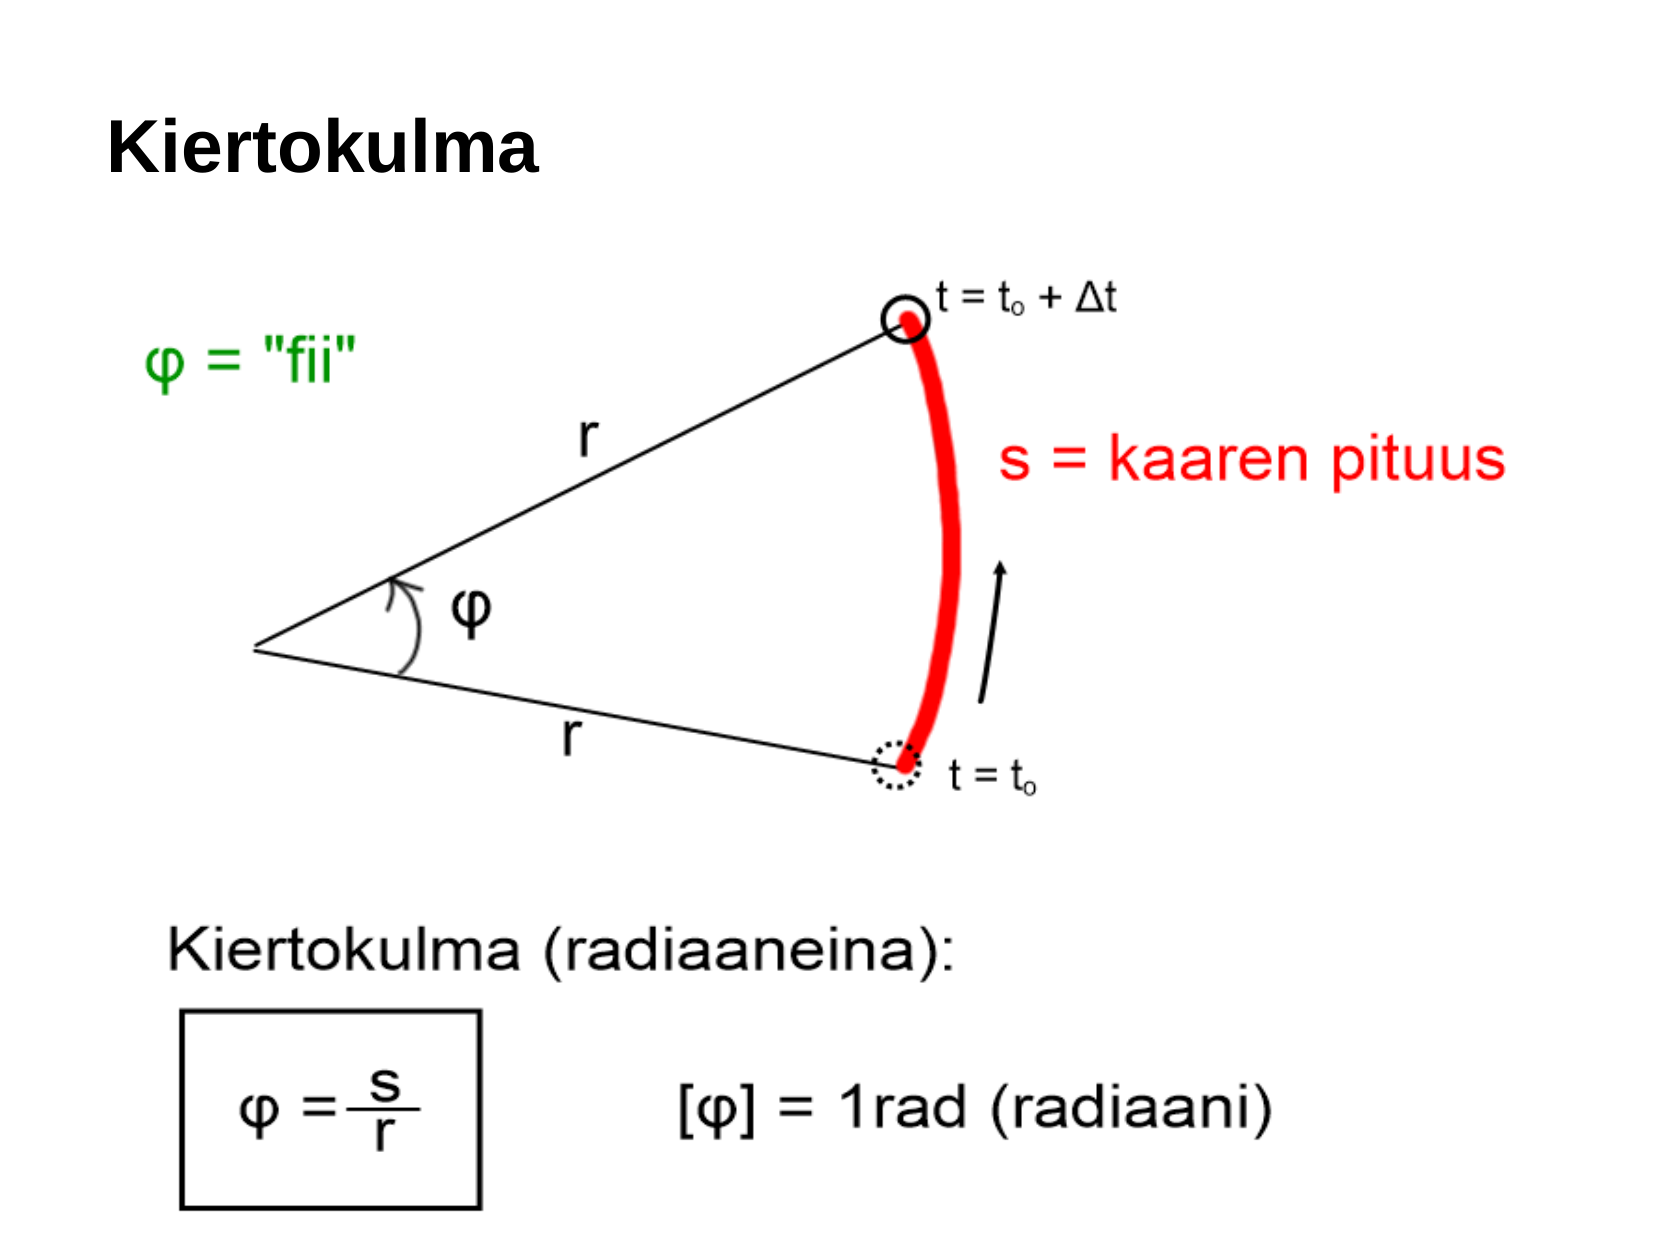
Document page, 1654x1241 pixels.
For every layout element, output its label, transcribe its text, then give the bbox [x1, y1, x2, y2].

picture [114, 892, 1324, 1232]
text_box Kiertokulma [91, 96, 674, 280]
picture [94, 213, 1548, 827]
